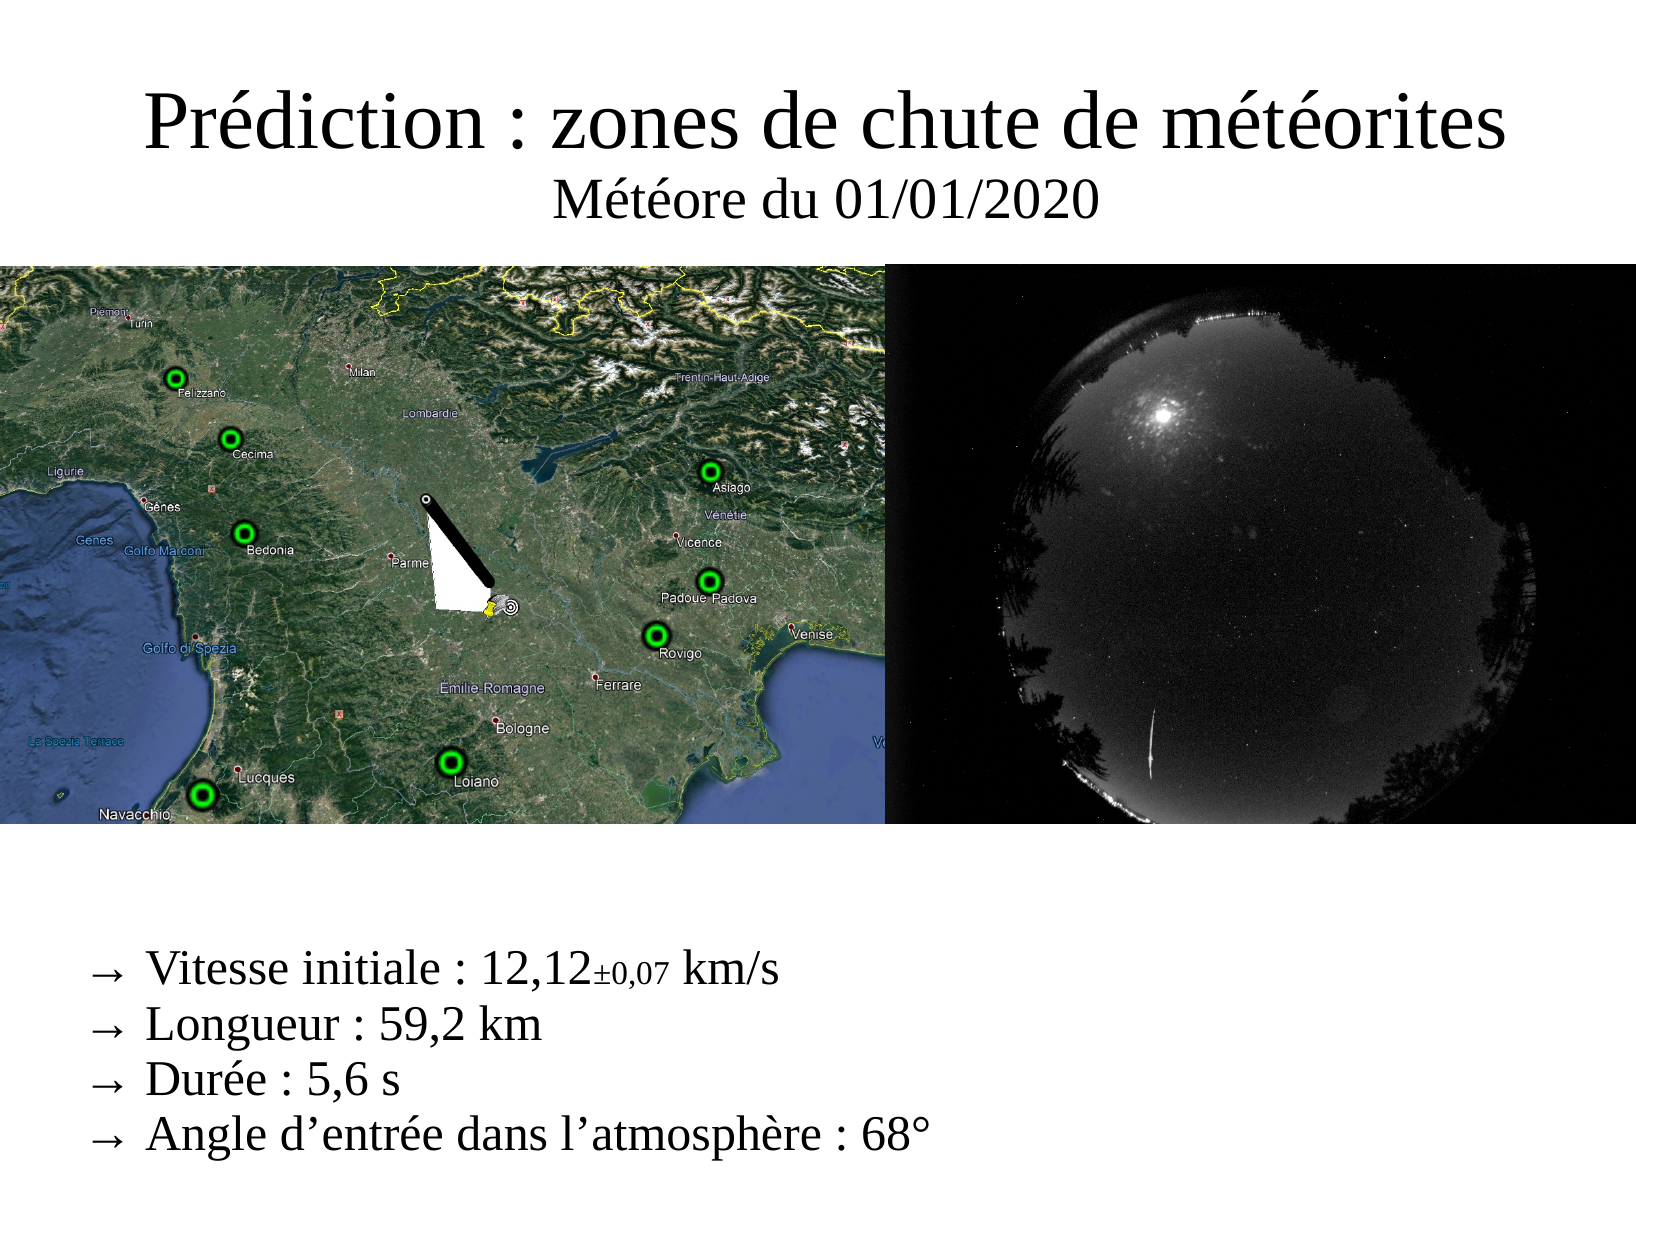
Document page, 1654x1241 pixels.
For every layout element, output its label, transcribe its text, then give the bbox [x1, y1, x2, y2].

picture [0, 264, 1636, 824]
title Prédiction : zones de chute de météorites Météore du 01/01/2020 [82, 49, 1571, 257]
subtitle → Vitesse initiale : 12,12±0,07 km/s → Longueur : 59,2 km → Durée : 5,6 s → Angle d’entrée dans l’atmosphère : 68° [82, 916, 1571, 1186]
